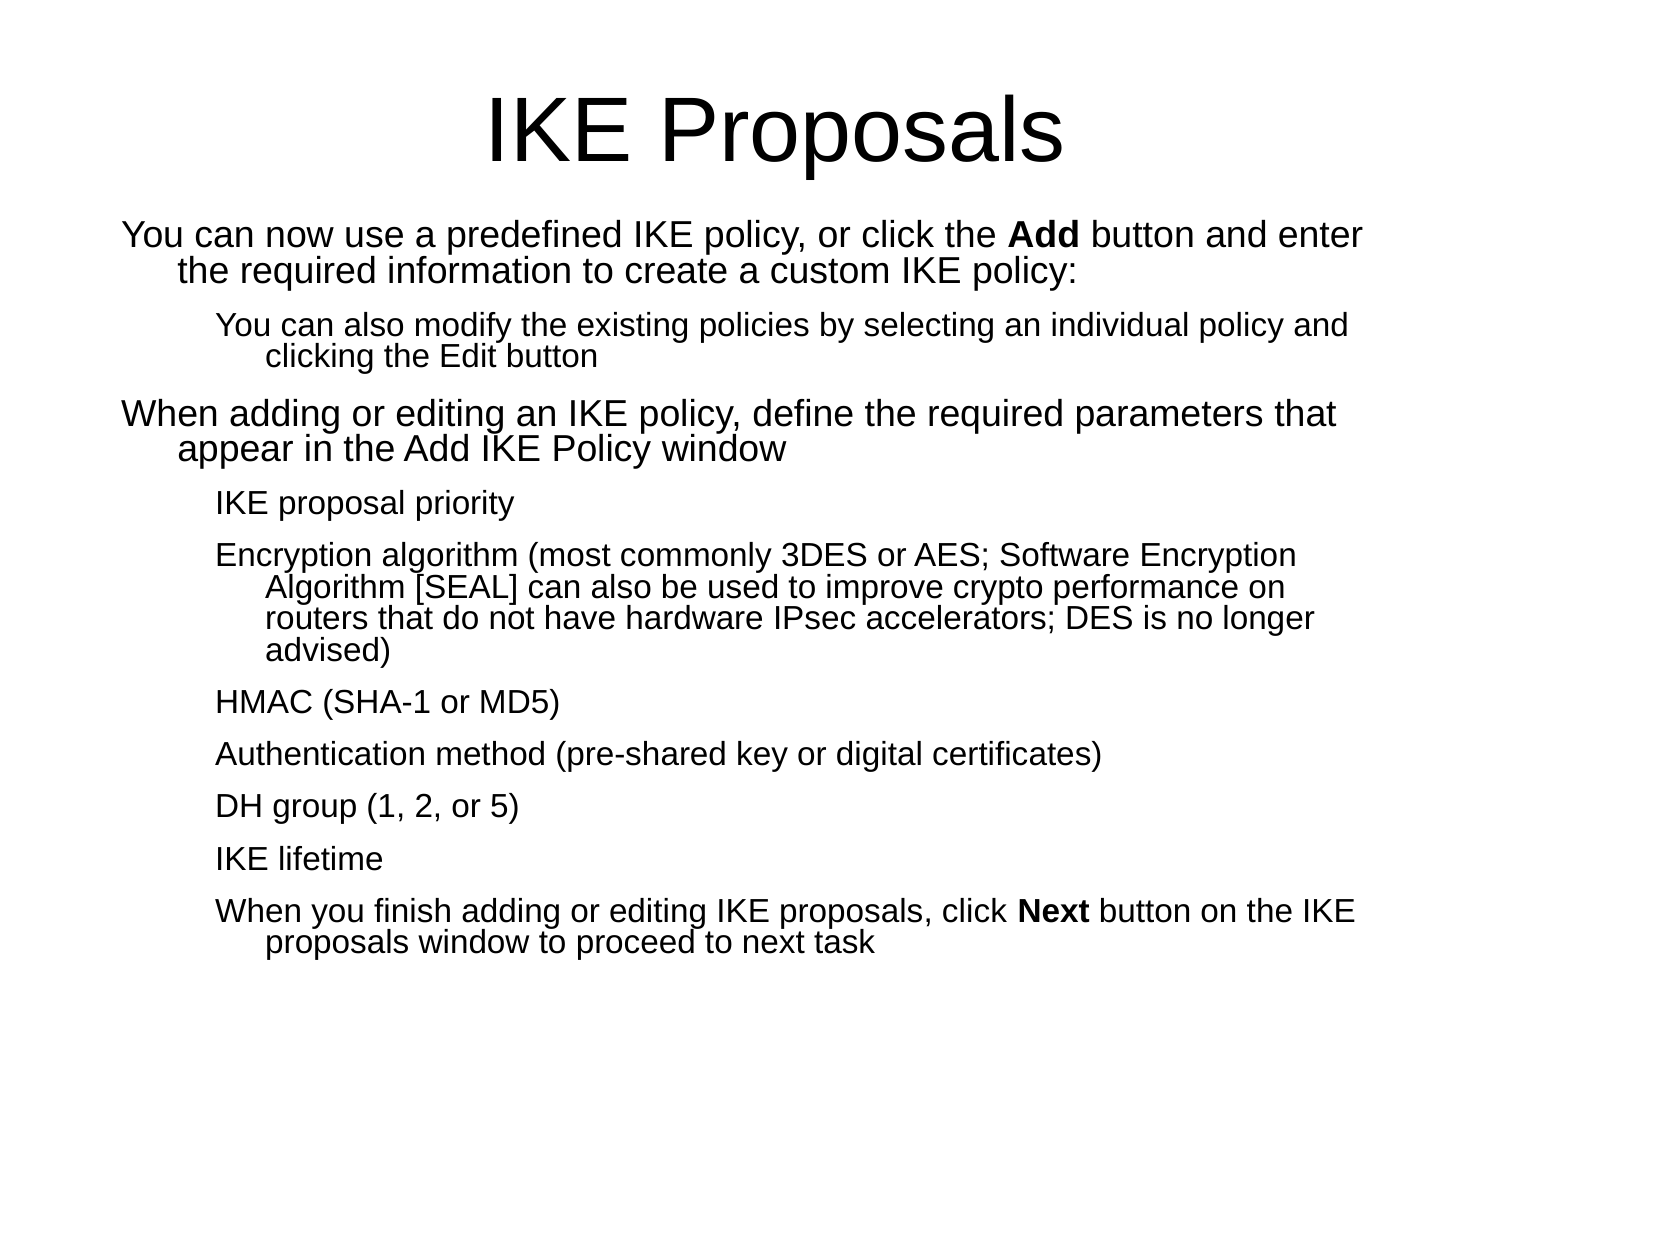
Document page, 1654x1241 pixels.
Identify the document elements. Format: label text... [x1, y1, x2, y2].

list You can now use a predefined IKE policy, or click the Add button and enter the required information to create a custom IKE policy: You can also modify the existing policies by selecting an individual policy and clicking the Edit button When adding or editing an IKE policy, define the required parameters that appear in the Add IKE Policy window IKE proposal priority Encryption algorithm (most commonly 3DES or AES; Software Encryption Algorithm [SEAL] can also be used to improve crypto performance on routers that do not have hardware IPsec accelerators; DES is no longer advised) HMAC (SHA-1 or MD5) Authentication method (pre-shared key or digital certificates) DH group (1, 2, or 5) IKE lifetime When you finish adding or editing IKE proposals, click Next button on the IKE proposals window to proceed to next task [107, 212, 1411, 1013]
title IKE Proposals [107, 49, 1444, 188]
